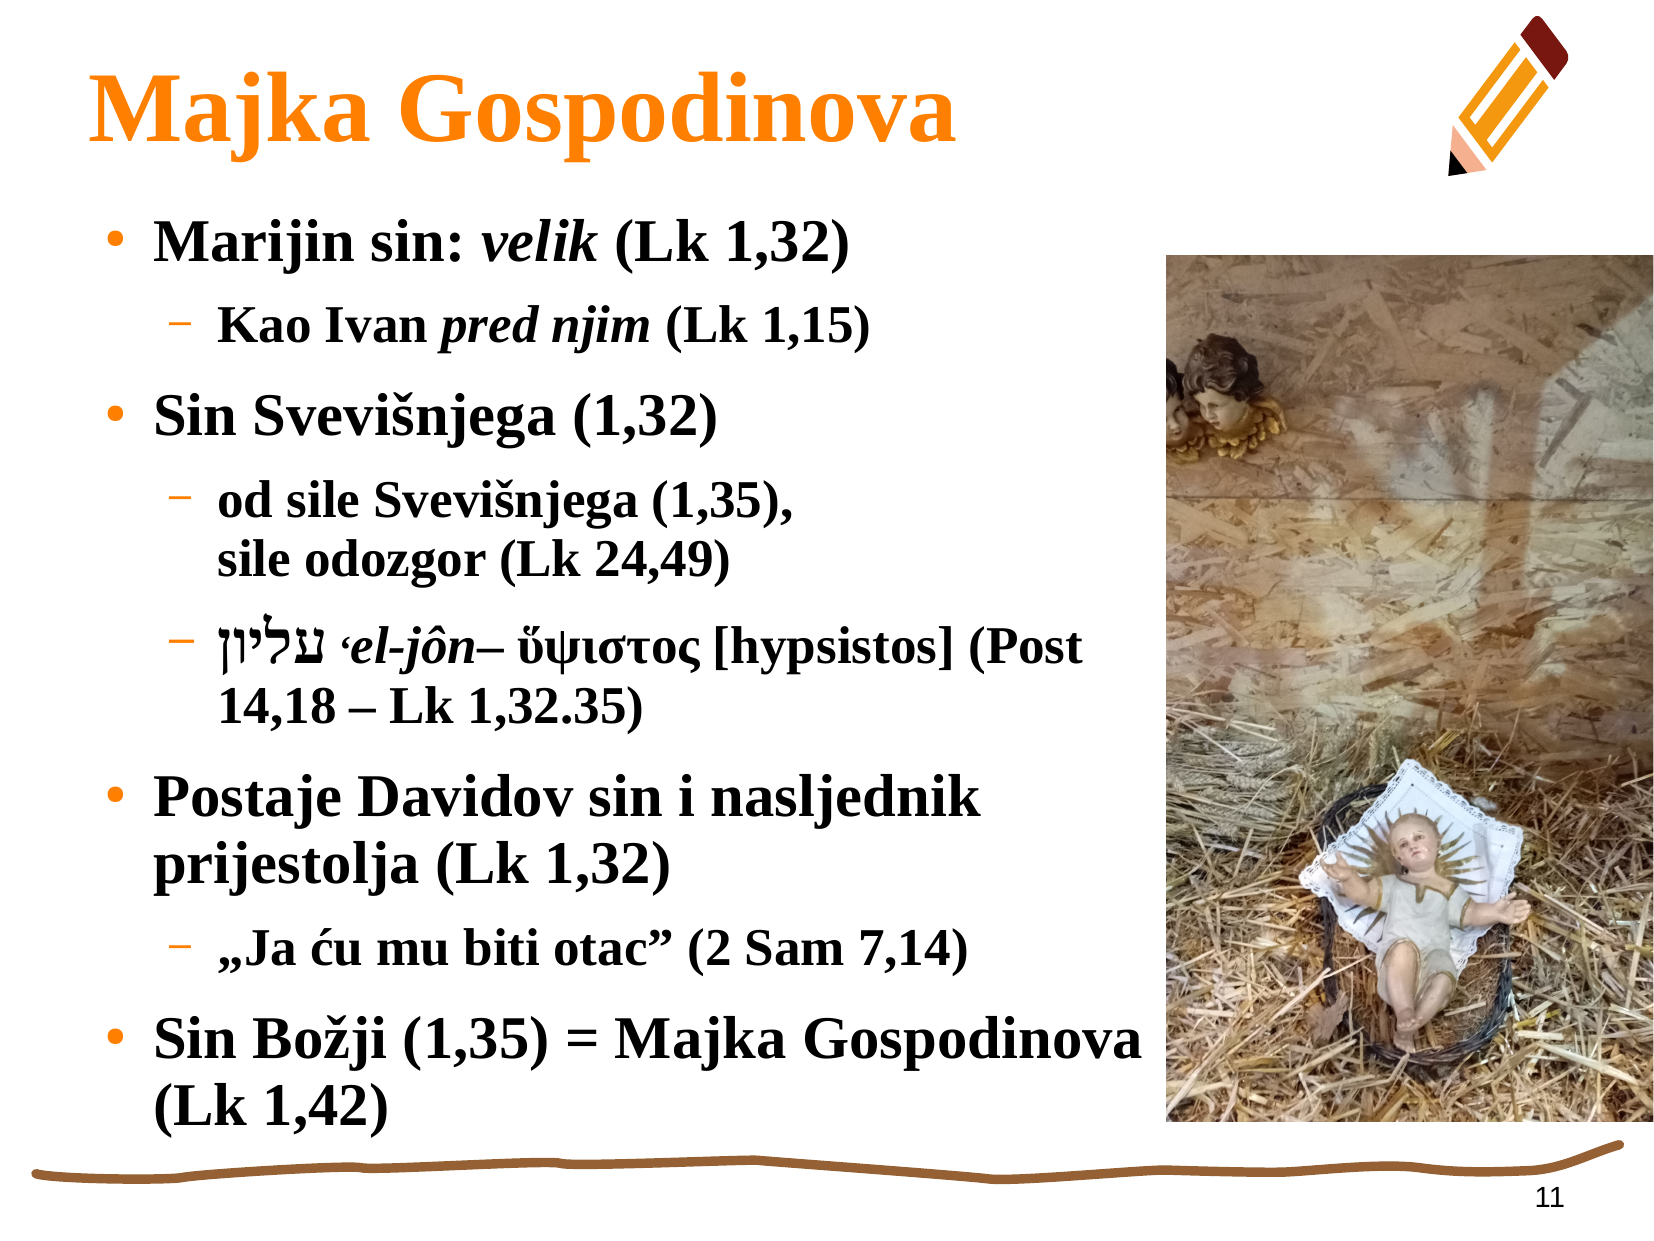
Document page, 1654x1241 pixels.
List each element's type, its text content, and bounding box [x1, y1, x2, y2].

list Marijin sin: velik (Lk 1,32) Kao Ivan pred njim (Lk 1,15) Sin Svevišnjega (1,32) od sile Svevišnjega (1,35), sile odozgor (Lk 24,49) עליון ‘el-jôn– ὕψιστος [hypsistos] (Post 14,18 – Lk 1,32.35) Postaje Davidov sin i nasljednik prijestolja (Lk 1,32) „Ja ću mu biti otac” (2 Sam 7,14) Sin Božji (1,35) = Majka Gospodinova (Lk 1,42) [88, 206, 1152, 1142]
title Majka Gospodinova [88, 39, 1447, 178]
picture [1166, 255, 1654, 1123]
